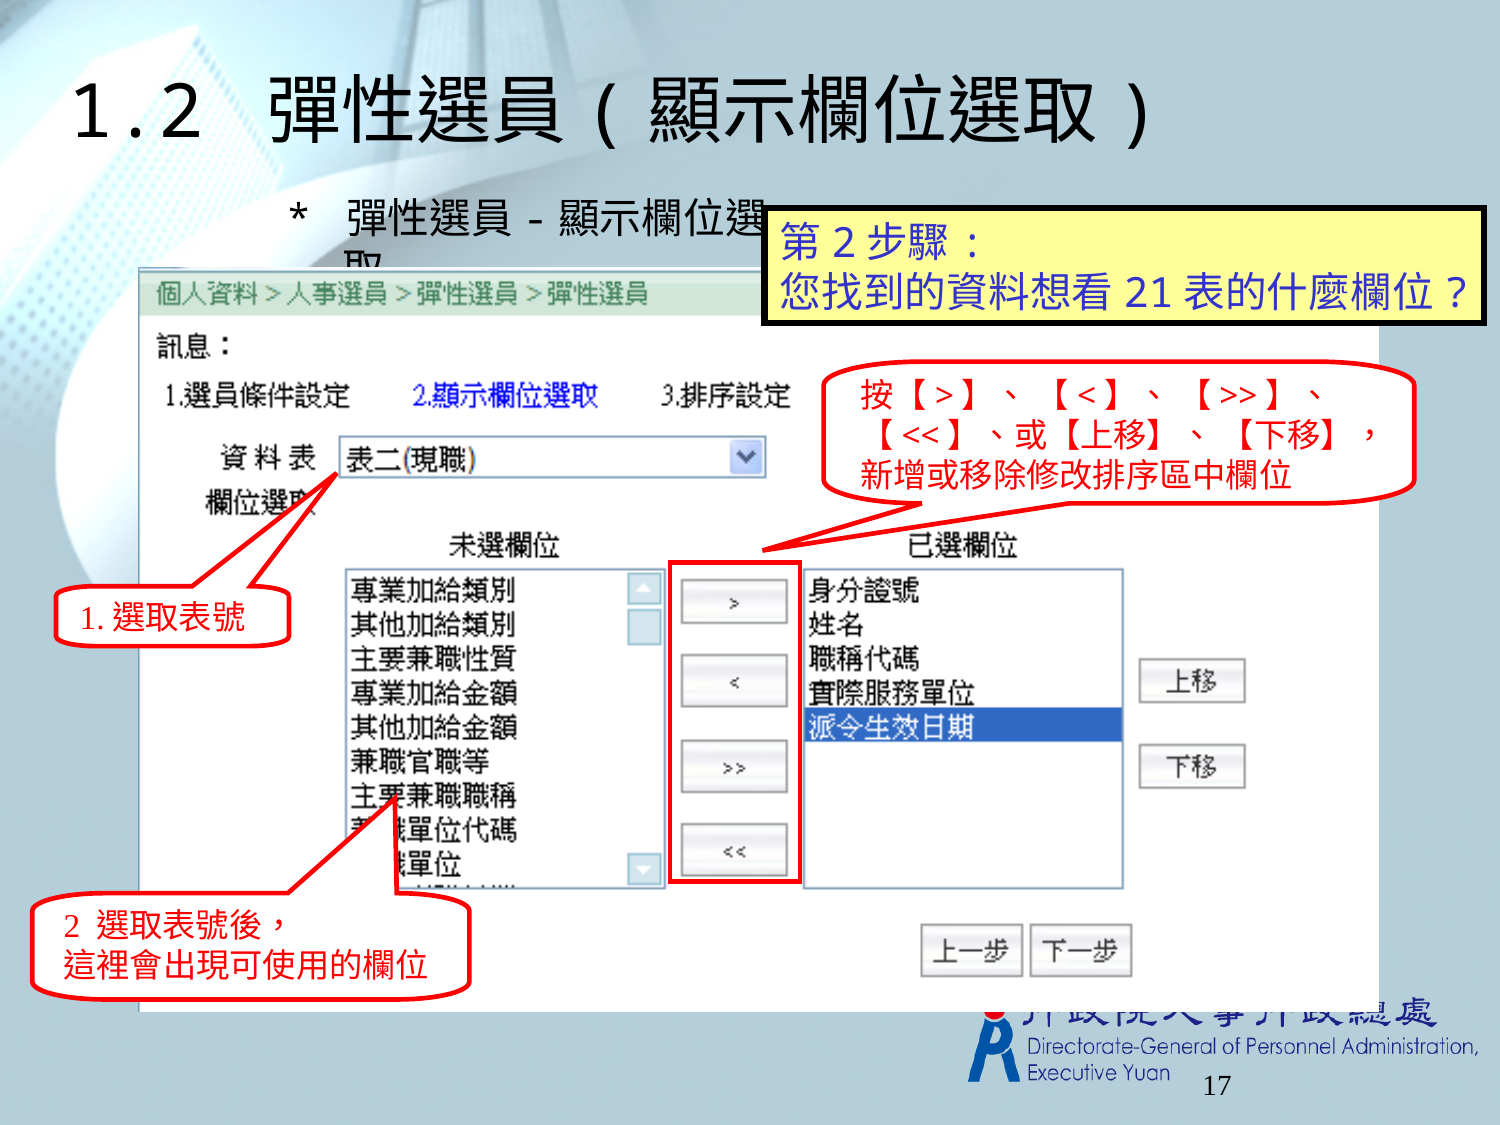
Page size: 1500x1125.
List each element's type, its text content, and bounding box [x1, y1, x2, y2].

text_box 按【>】、 【<】、 【>>】、 【<<】、或【上移】、 【下移】，新增或移除修改排序區中欄位 [762, 361, 1415, 551]
text_box 1.選取表號 [55, 473, 337, 647]
text_box 2 選取表號後， 這裡會出現可使用的欄位 [32, 798, 470, 1000]
text_box * 彈性選員-顯示欄位選取 [65, 185, 797, 300]
picture [138, 267, 1379, 1012]
text_box 第2步驟: 您找到的資料想看21表的什麼欄位? [765, 208, 1484, 323]
text_box 1.2 彈性選員(顯示欄位選取) [53, 55, 1175, 160]
text_box [1187, 1058, 1500, 1125]
